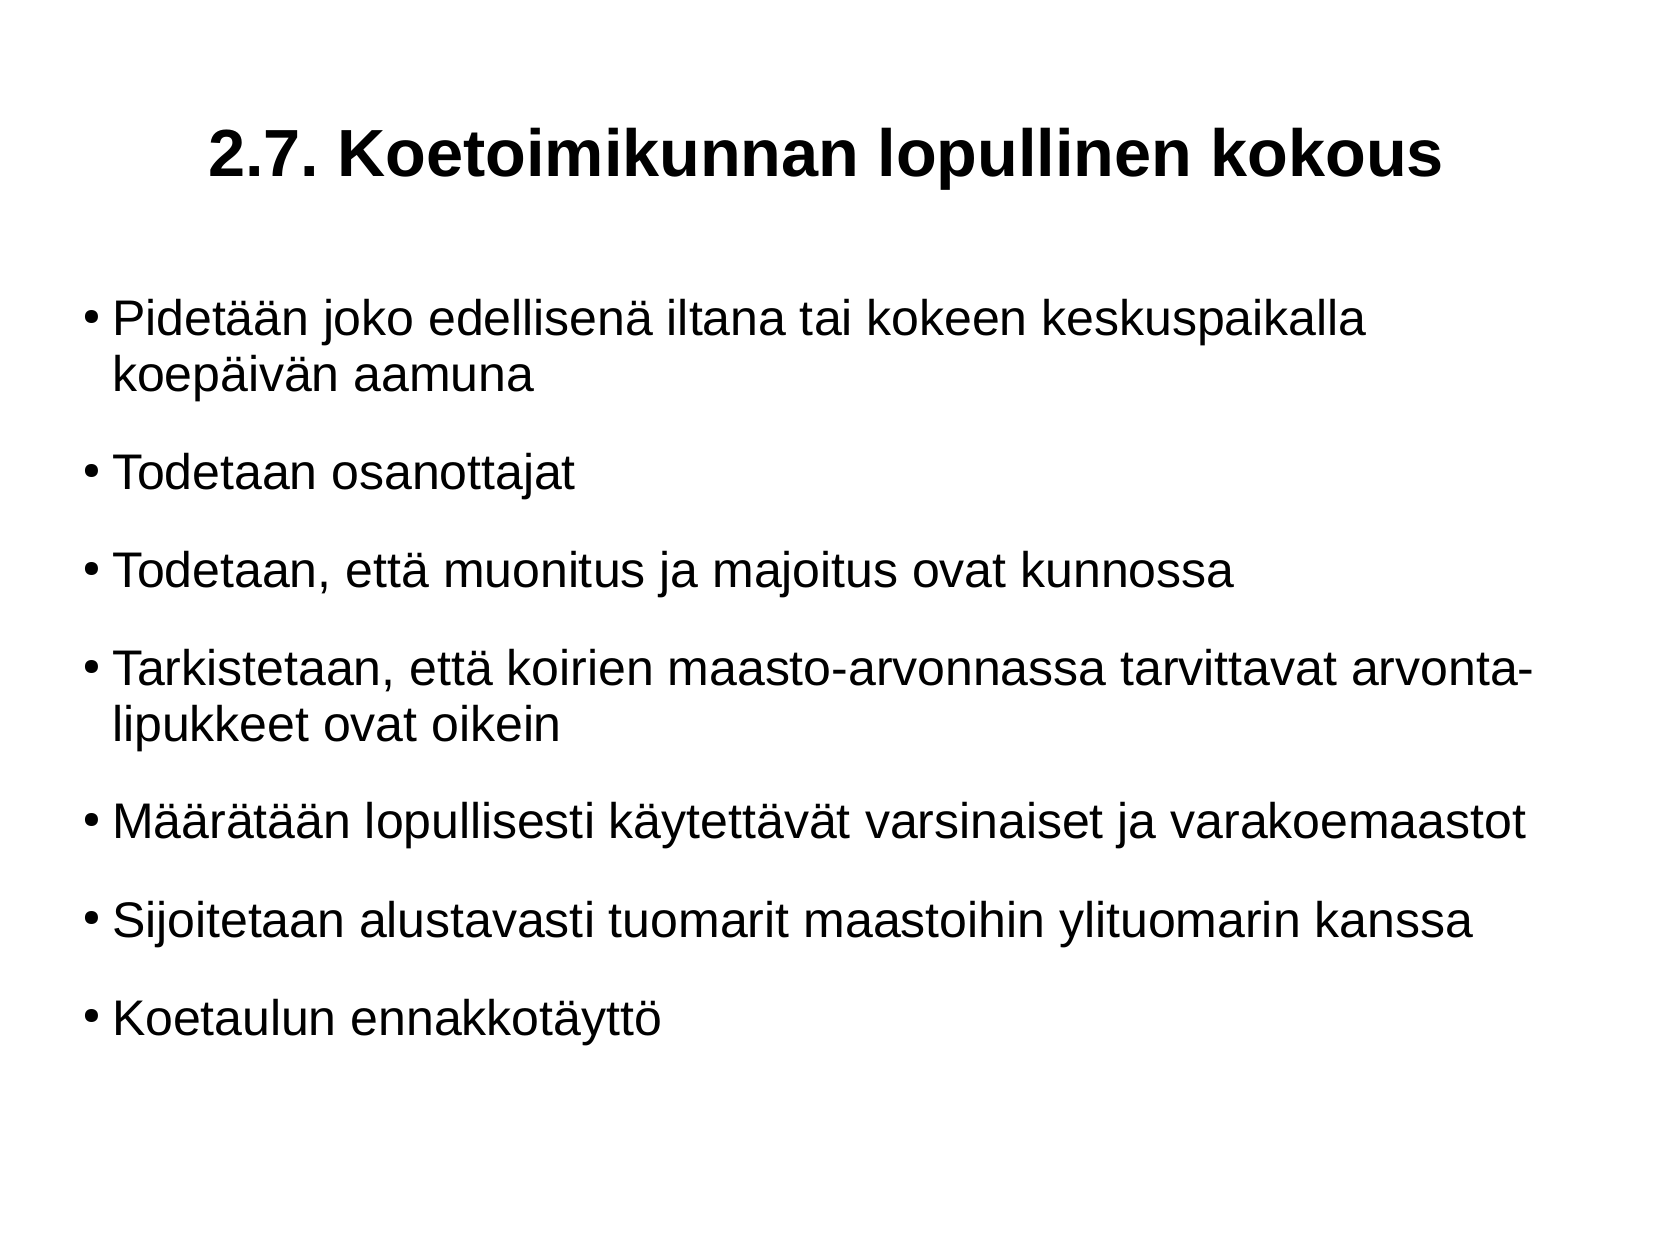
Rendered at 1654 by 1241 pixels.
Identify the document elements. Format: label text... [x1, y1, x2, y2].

list Pidetään joko edellisenä iltana tai kokeen keskuspaikalla koepäivän aamuna Todetaan osanottajat Todetaan, että muonitus ja majoitus ovat kunnossa Tarkistetaan, että koirien maasto-arvonnassa tarvittavat arvonta-lipukkeet ovat oikein Määrätään lopullisesti käytettävät varsinaiset ja varakoemaastot Sijoitetaan alustavasti tuomarit maastoihin ylituomarin kanssa Koetaulun ennakkotäyttö [82, 290, 1571, 1147]
title 2.7. Koetoimikunnan lopullinen kokous [82, 49, 1571, 257]
